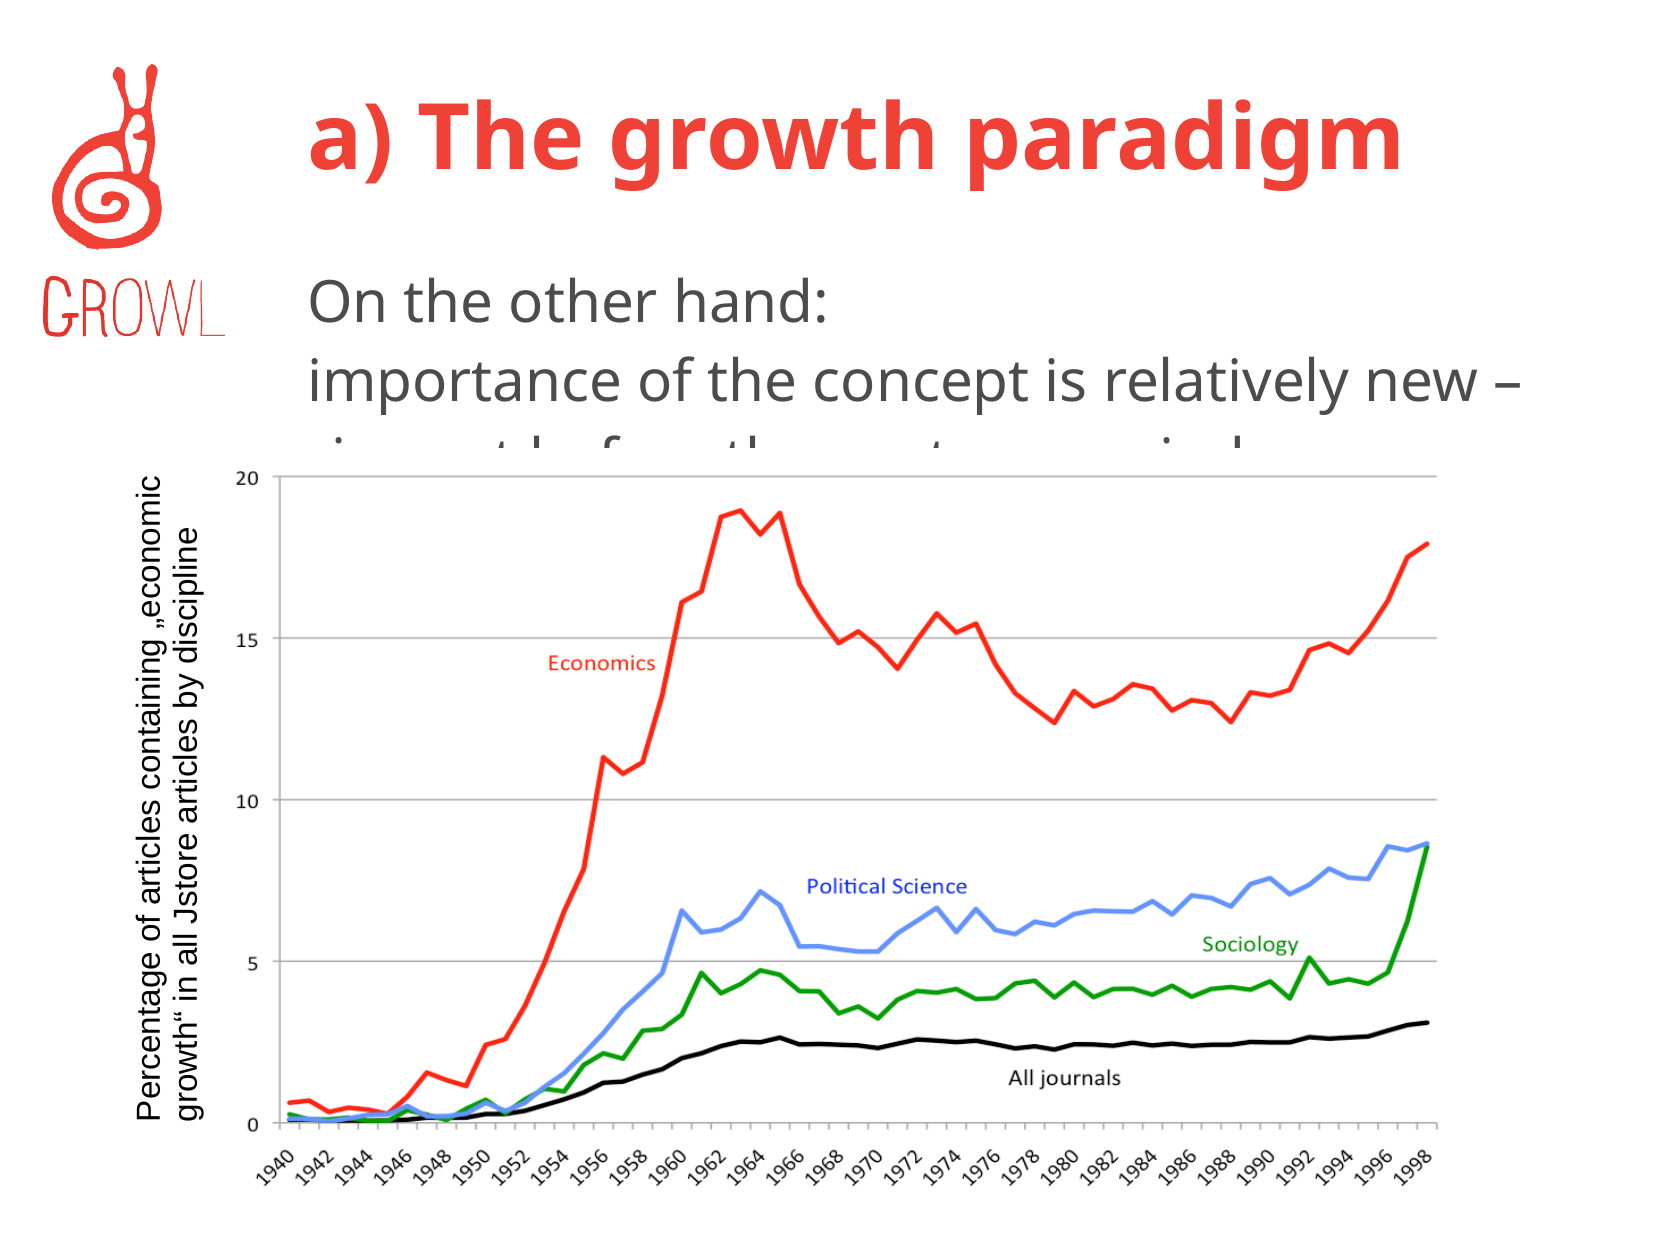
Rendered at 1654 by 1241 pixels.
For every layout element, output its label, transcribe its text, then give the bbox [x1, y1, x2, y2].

title a) The growth paradigm [307, 30, 1571, 238]
text_box Percentage of articles containing „economic growth“ in all Jstore articles by discipline [129, 472, 205, 1123]
picture [43, 64, 225, 337]
list On the other hand: importance of the concept is relatively new – rise not before the postwar period [307, 259, 1538, 1010]
picture [224, 448, 1477, 1201]
